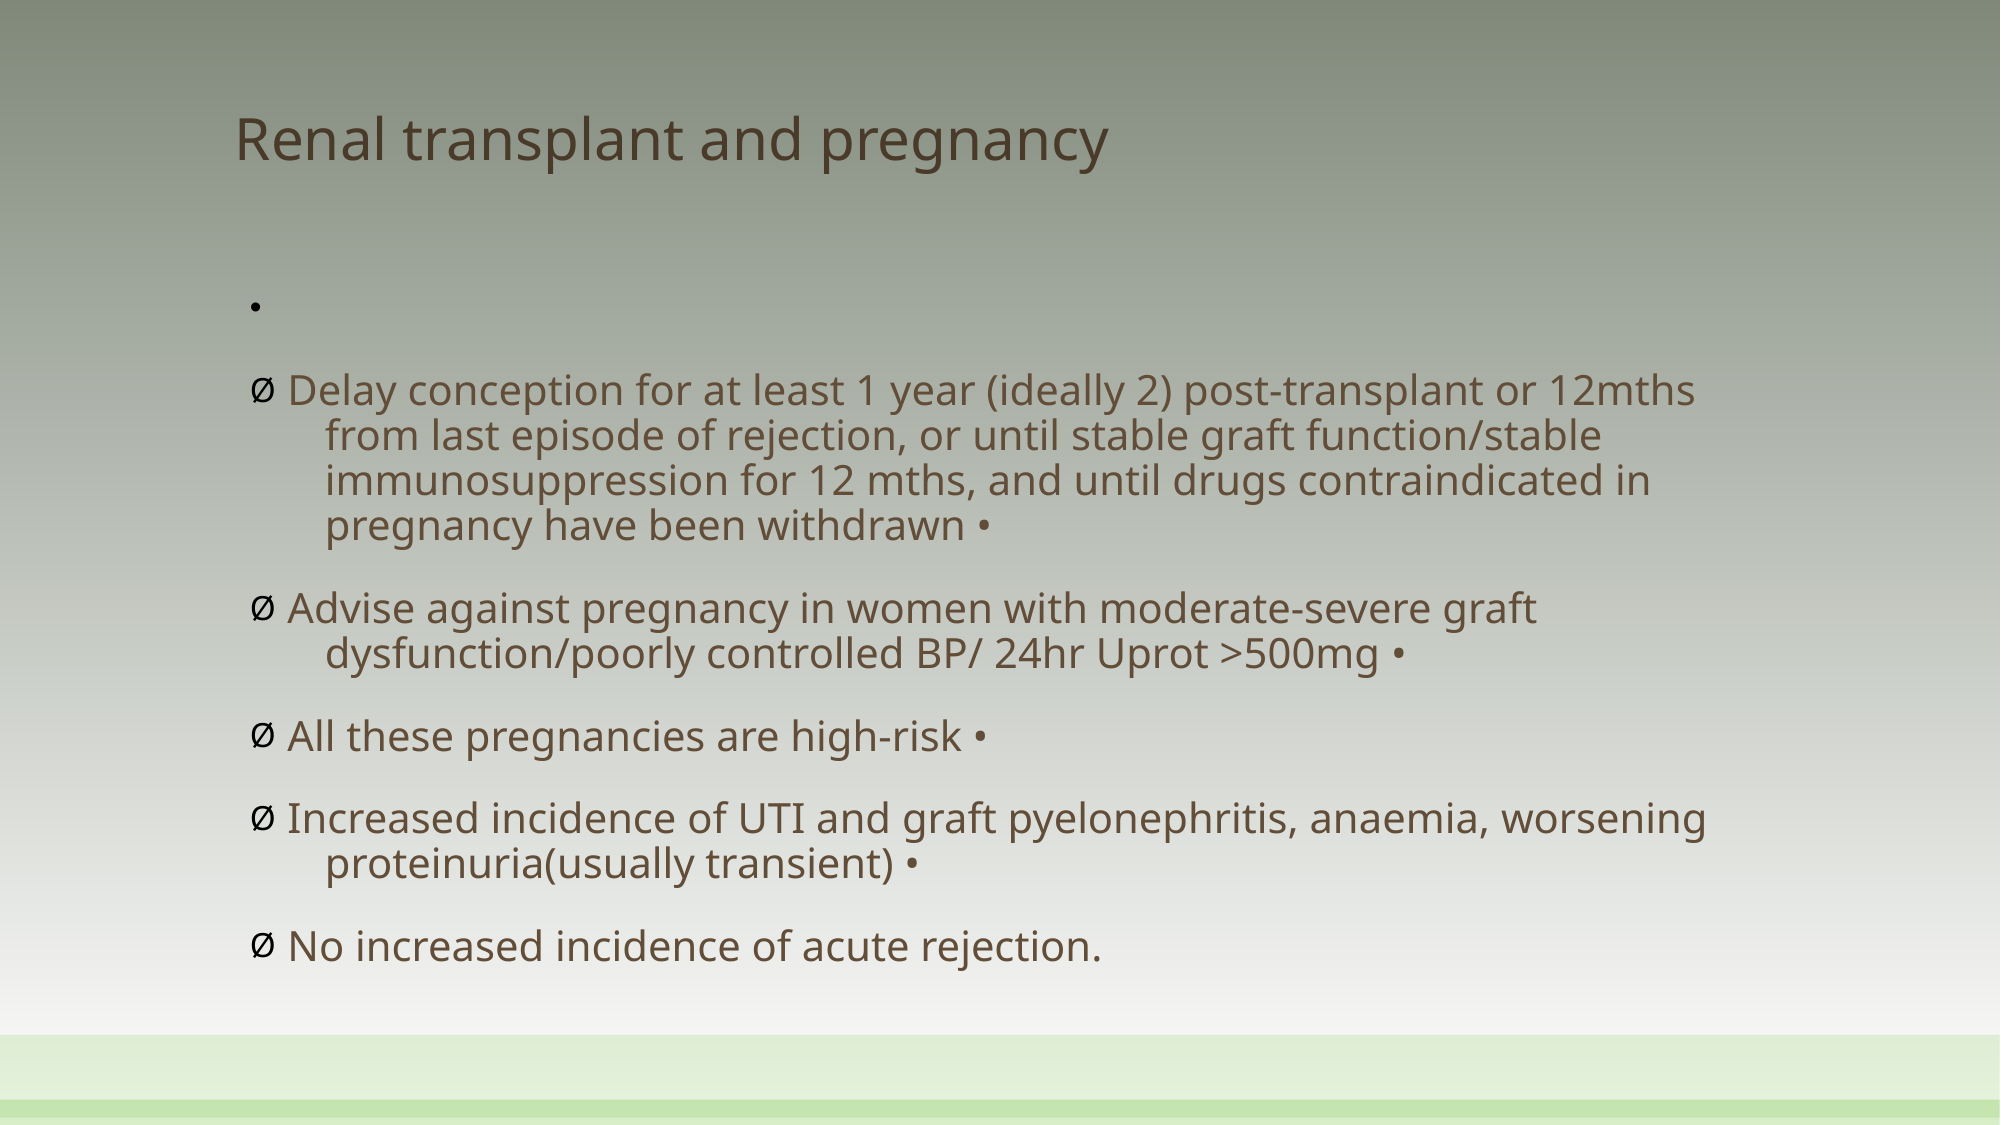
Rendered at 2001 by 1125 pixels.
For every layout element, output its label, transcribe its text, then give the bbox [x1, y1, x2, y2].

title Renal transplant and pregnancy [219, 71, 1780, 251]
list Delay conception for at least 1 year (ideally 2) post-transplant or 12mths from last episode of rejection, or until stable graft function/stable immunosuppression for 12 mths, and until drugs contraindicated in pregnancy have been withdrawn • Advise against pregnancy in women with moderate-severe graft dysfunction/poorly controlled BP/ 24hr Uprot >500mg • All these pregnancies are high-risk • Increased incidence of UTI and graft pyelonephritis, anaemia, worsening proteinuria(usually transient) • No increased incidence of acute rejection. [219, 274, 1780, 987]
